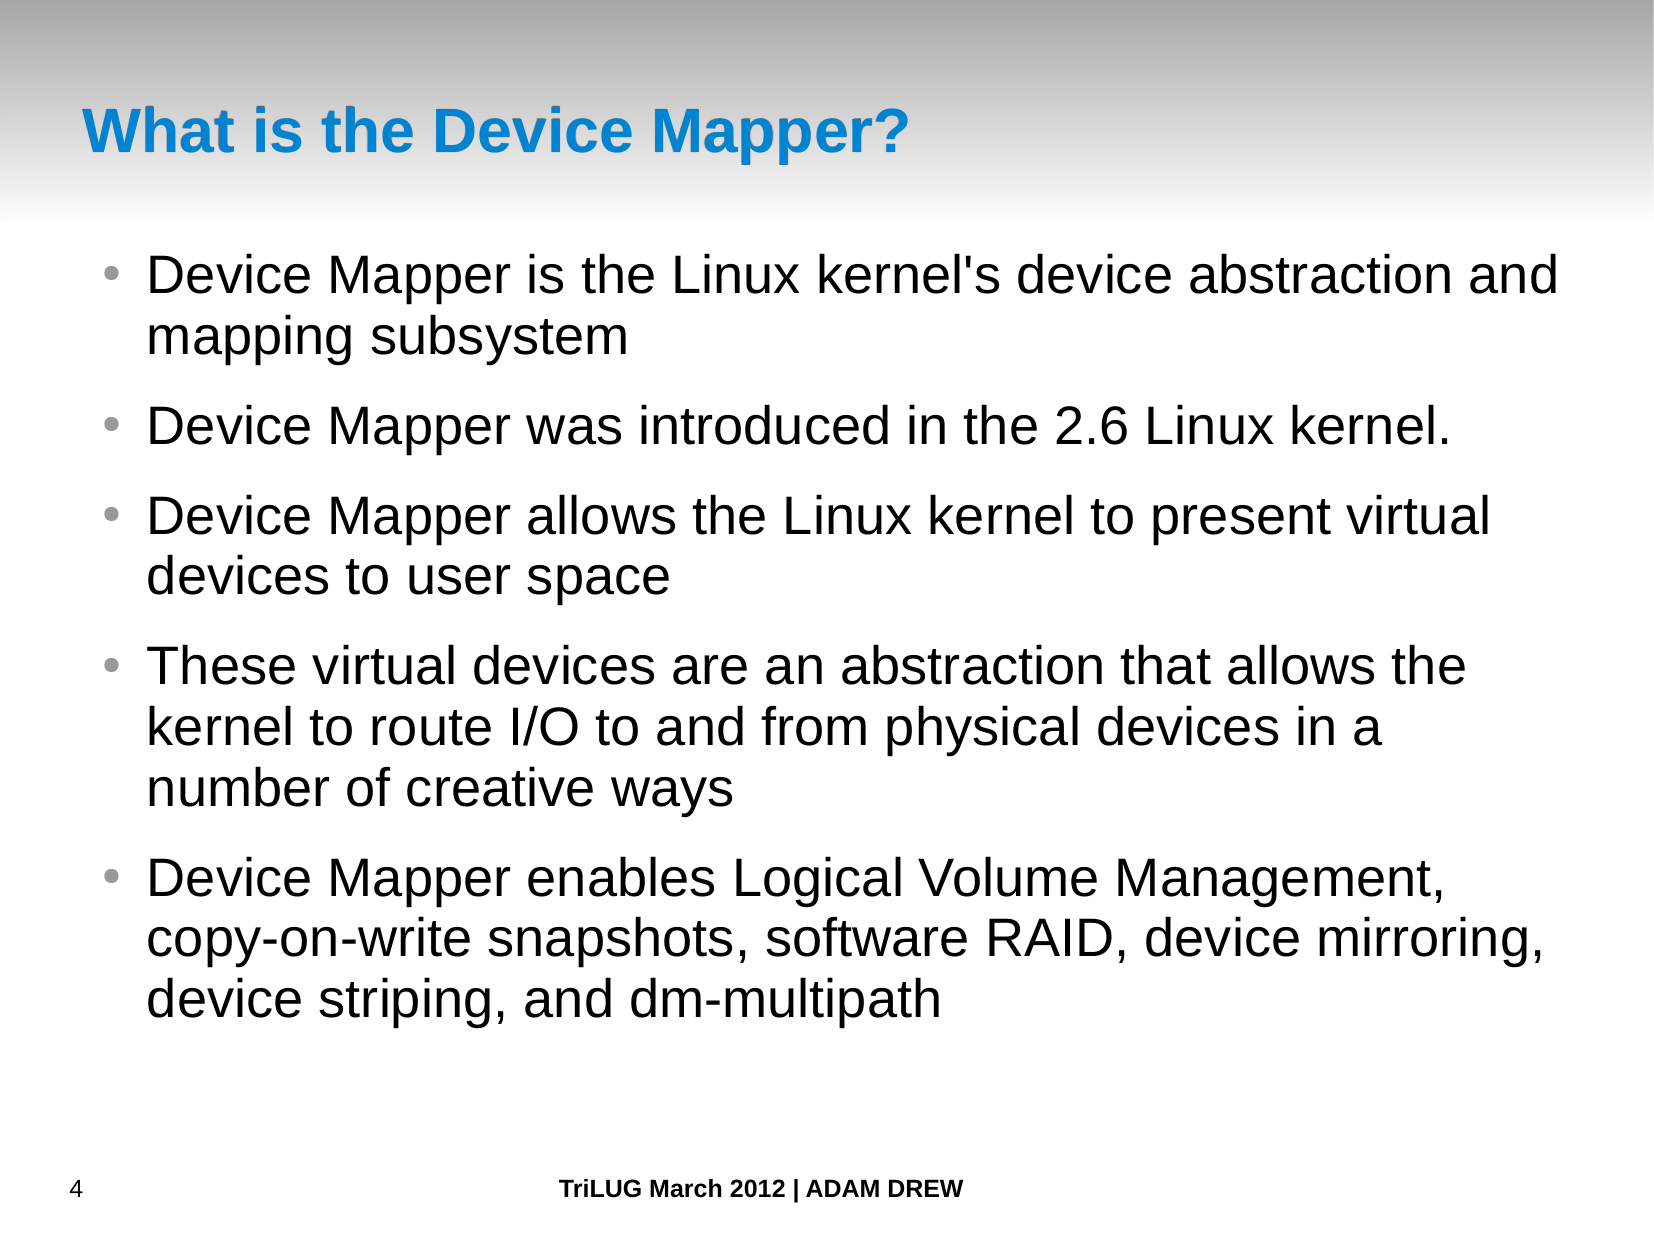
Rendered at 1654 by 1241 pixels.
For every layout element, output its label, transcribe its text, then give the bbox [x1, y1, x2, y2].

list Device Mapper is the Linux kernel's device abstraction and mapping subsystem Device Mapper was introduced in the 2.6 Linux kernel. Device Mapper allows the Linux kernel to present virtual devices to user space These virtual devices are an abstraction that allows the kernel to route I/O to and from physical devices in a number of creative ways Device Mapper enables Logical Volume Management, copy-on-write snapshots, software RAID, device mirroring, device striping, and dm-multipath [86, 244, 1576, 1039]
title What is the Device Mapper? [82, 37, 1571, 226]
picture [0, 0, 1654, 225]
